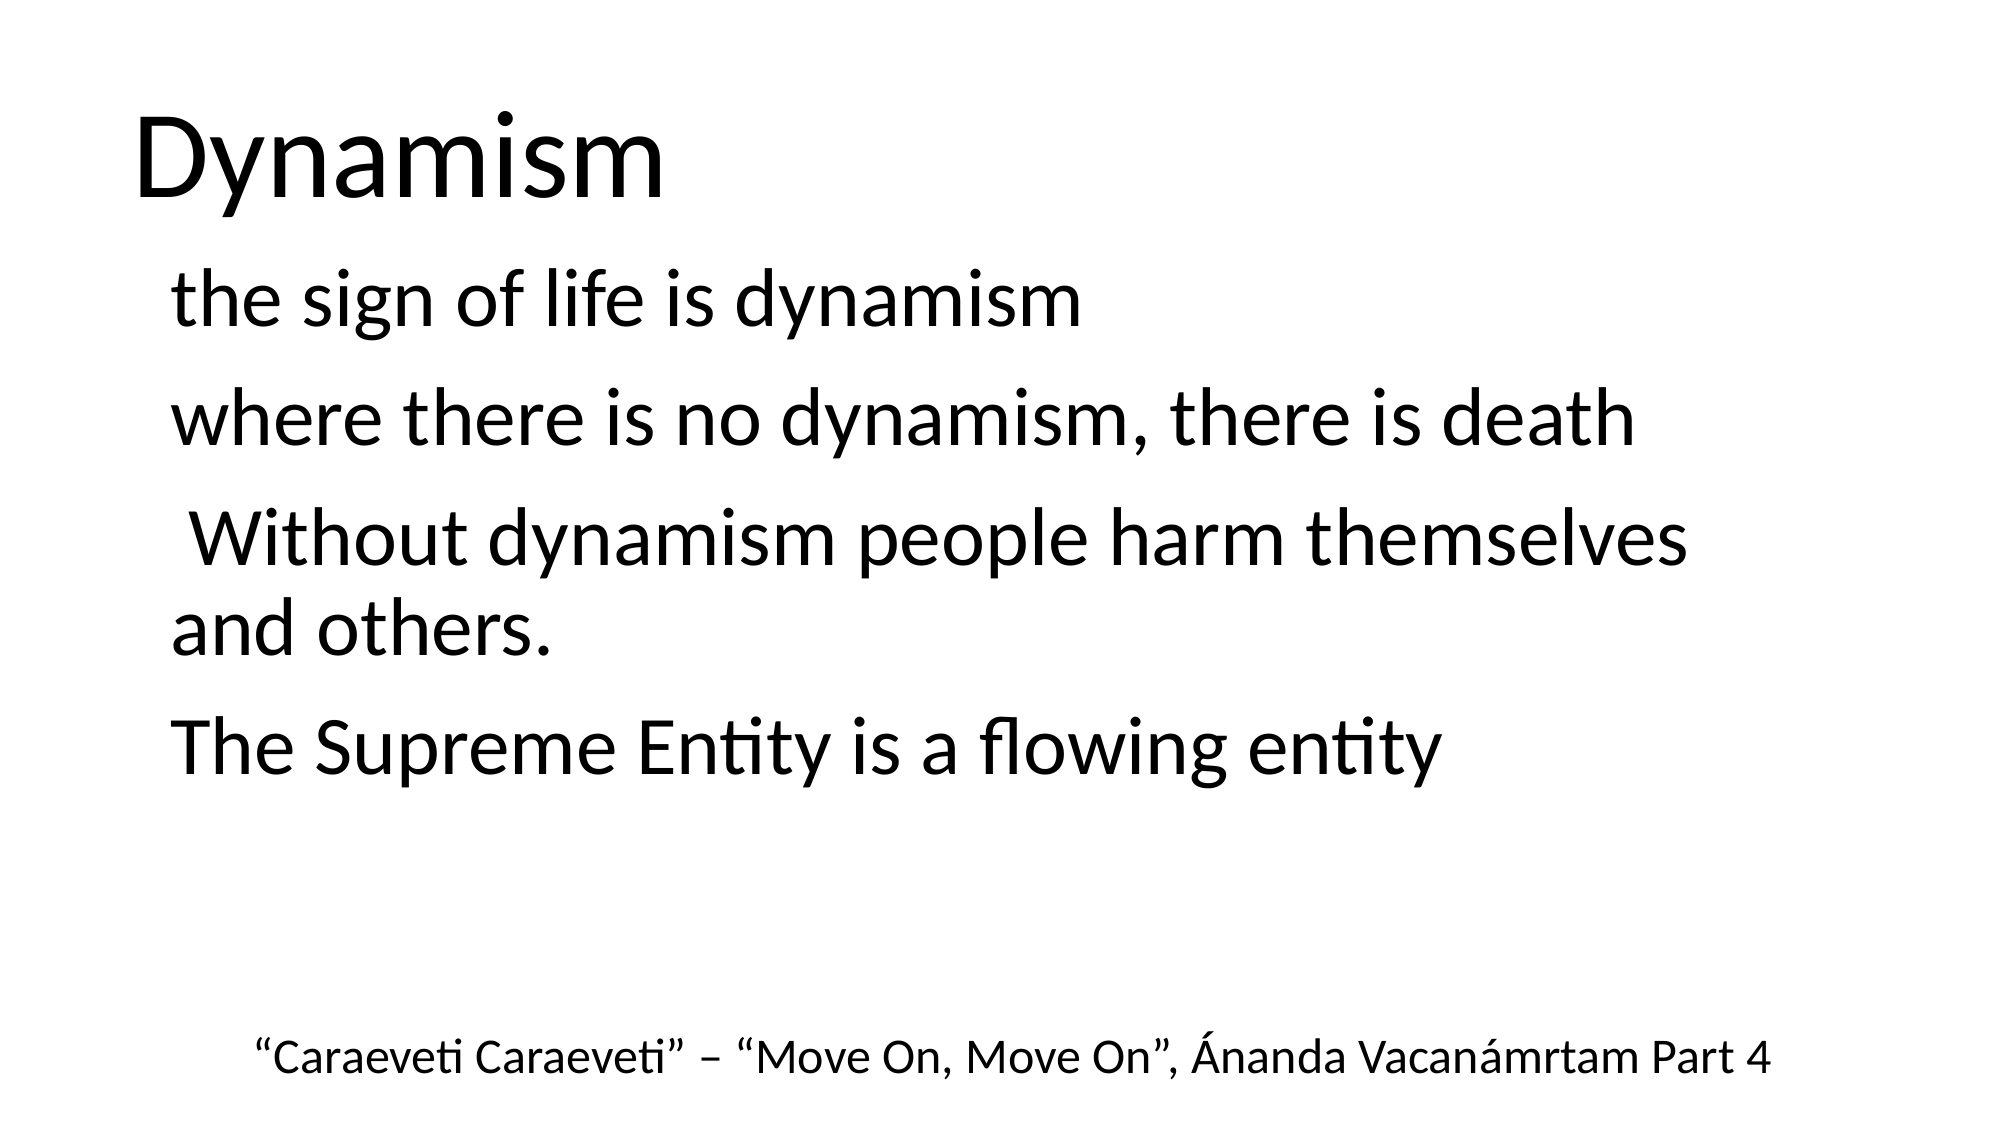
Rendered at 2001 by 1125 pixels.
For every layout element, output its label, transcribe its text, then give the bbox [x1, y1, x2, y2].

text_box “Caraeveti Caraeveti” – “Move On, Move On”, Ánanda Vacanámrtam Part 4 [157, 1016, 1867, 1092]
list Dynamism the sign of life is dynamism where there is no dynamism, there is death Without dynamism people harm themselves and others. The Supreme Entity is a flowing entity [117, 82, 1843, 1017]
